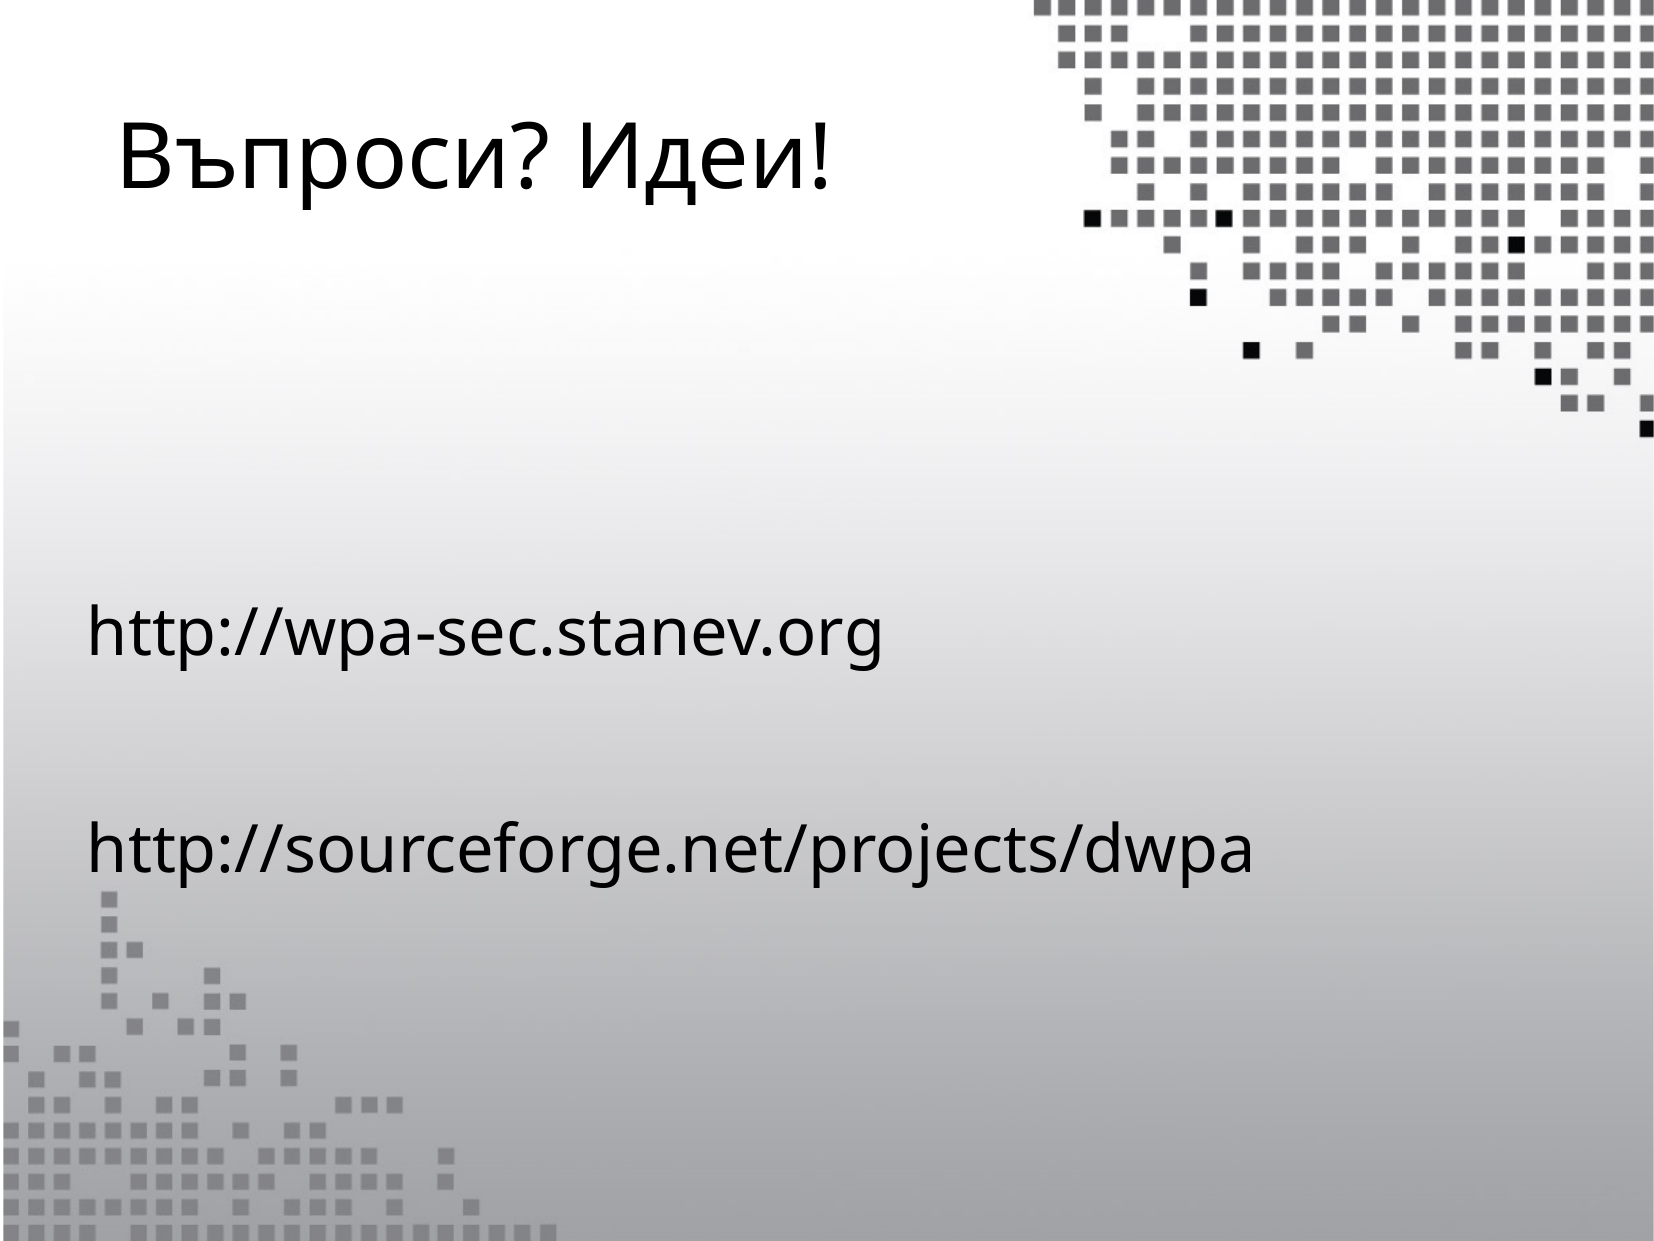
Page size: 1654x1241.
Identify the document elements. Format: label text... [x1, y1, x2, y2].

picture [3, 0, 1654, 1241]
text_box http://wpa-sec.stanev.org http://sourceforge.net/projects/dwpa alex@stanev.org [86, 366, 1576, 1241]
title Въпроси? Идеи! [82, 49, 1571, 257]
